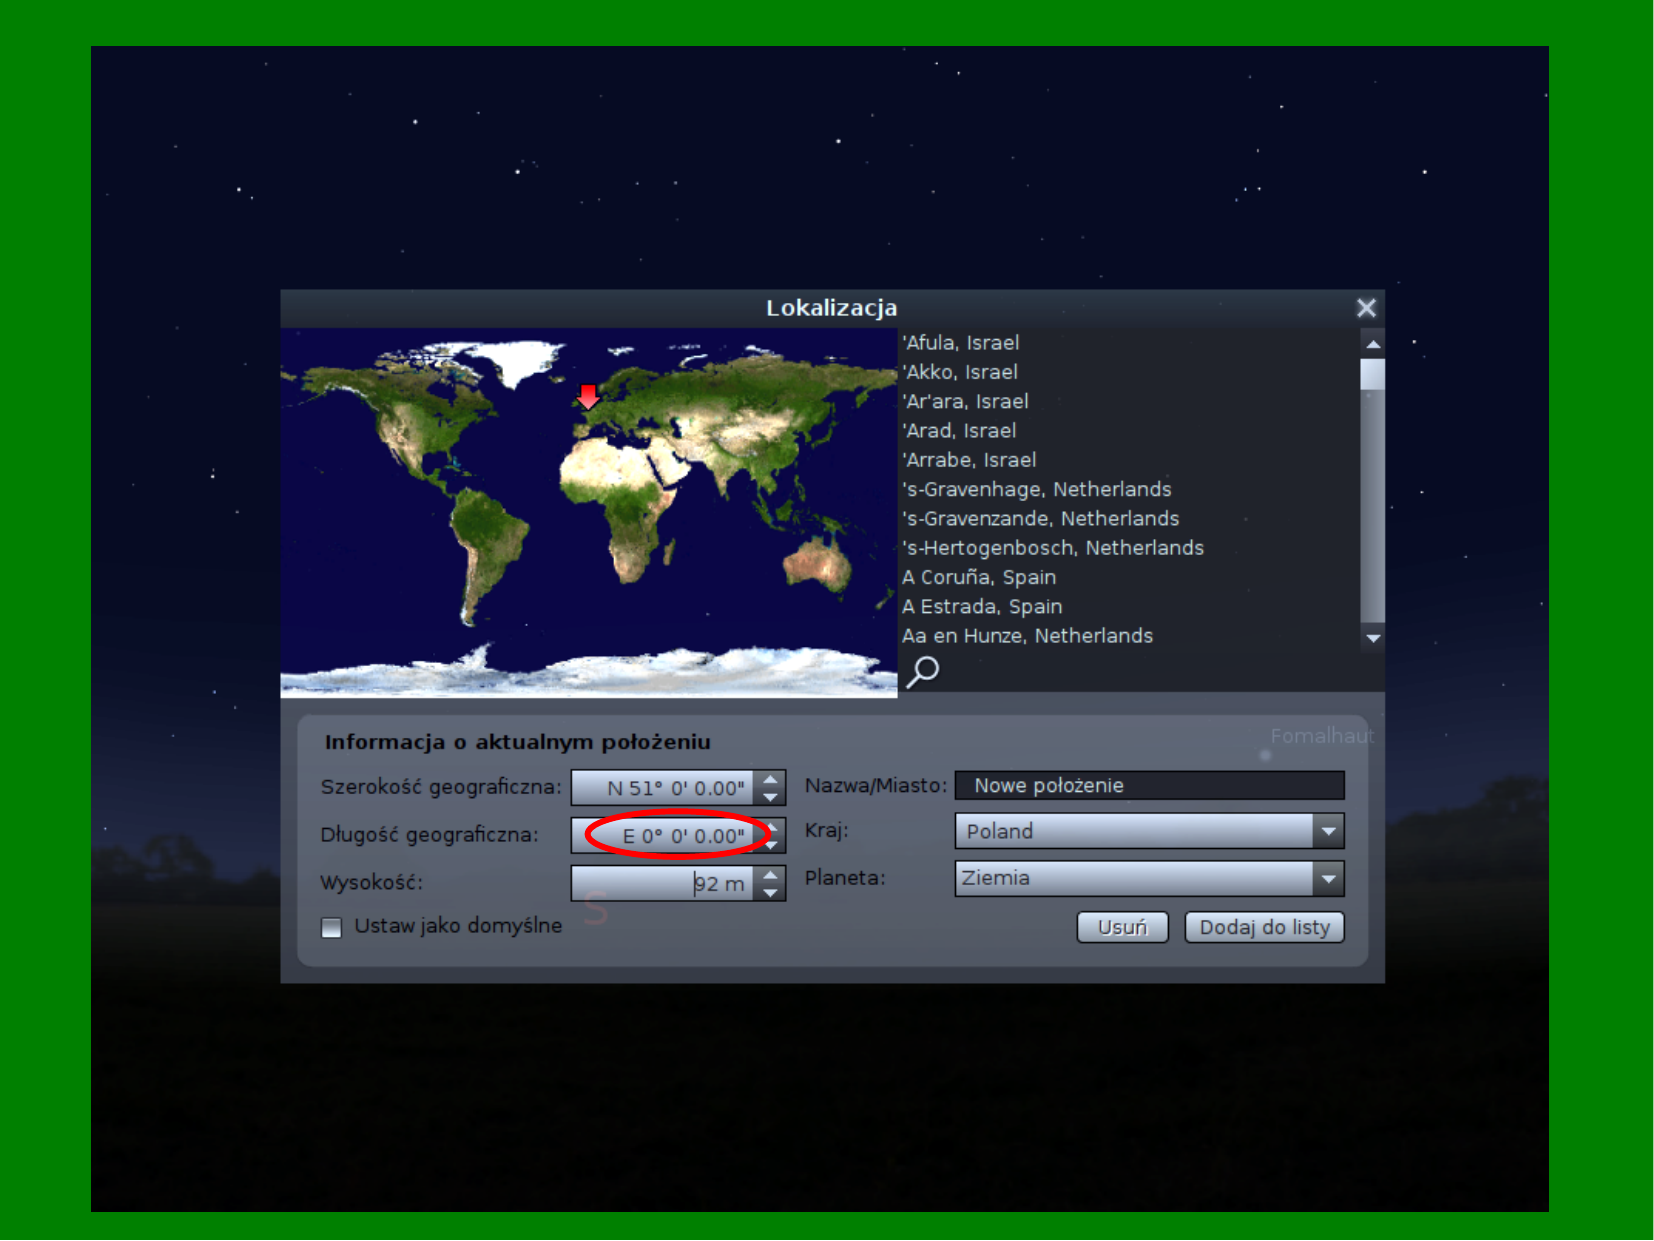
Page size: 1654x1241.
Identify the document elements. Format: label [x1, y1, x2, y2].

picture [91, 46, 1549, 1212]
